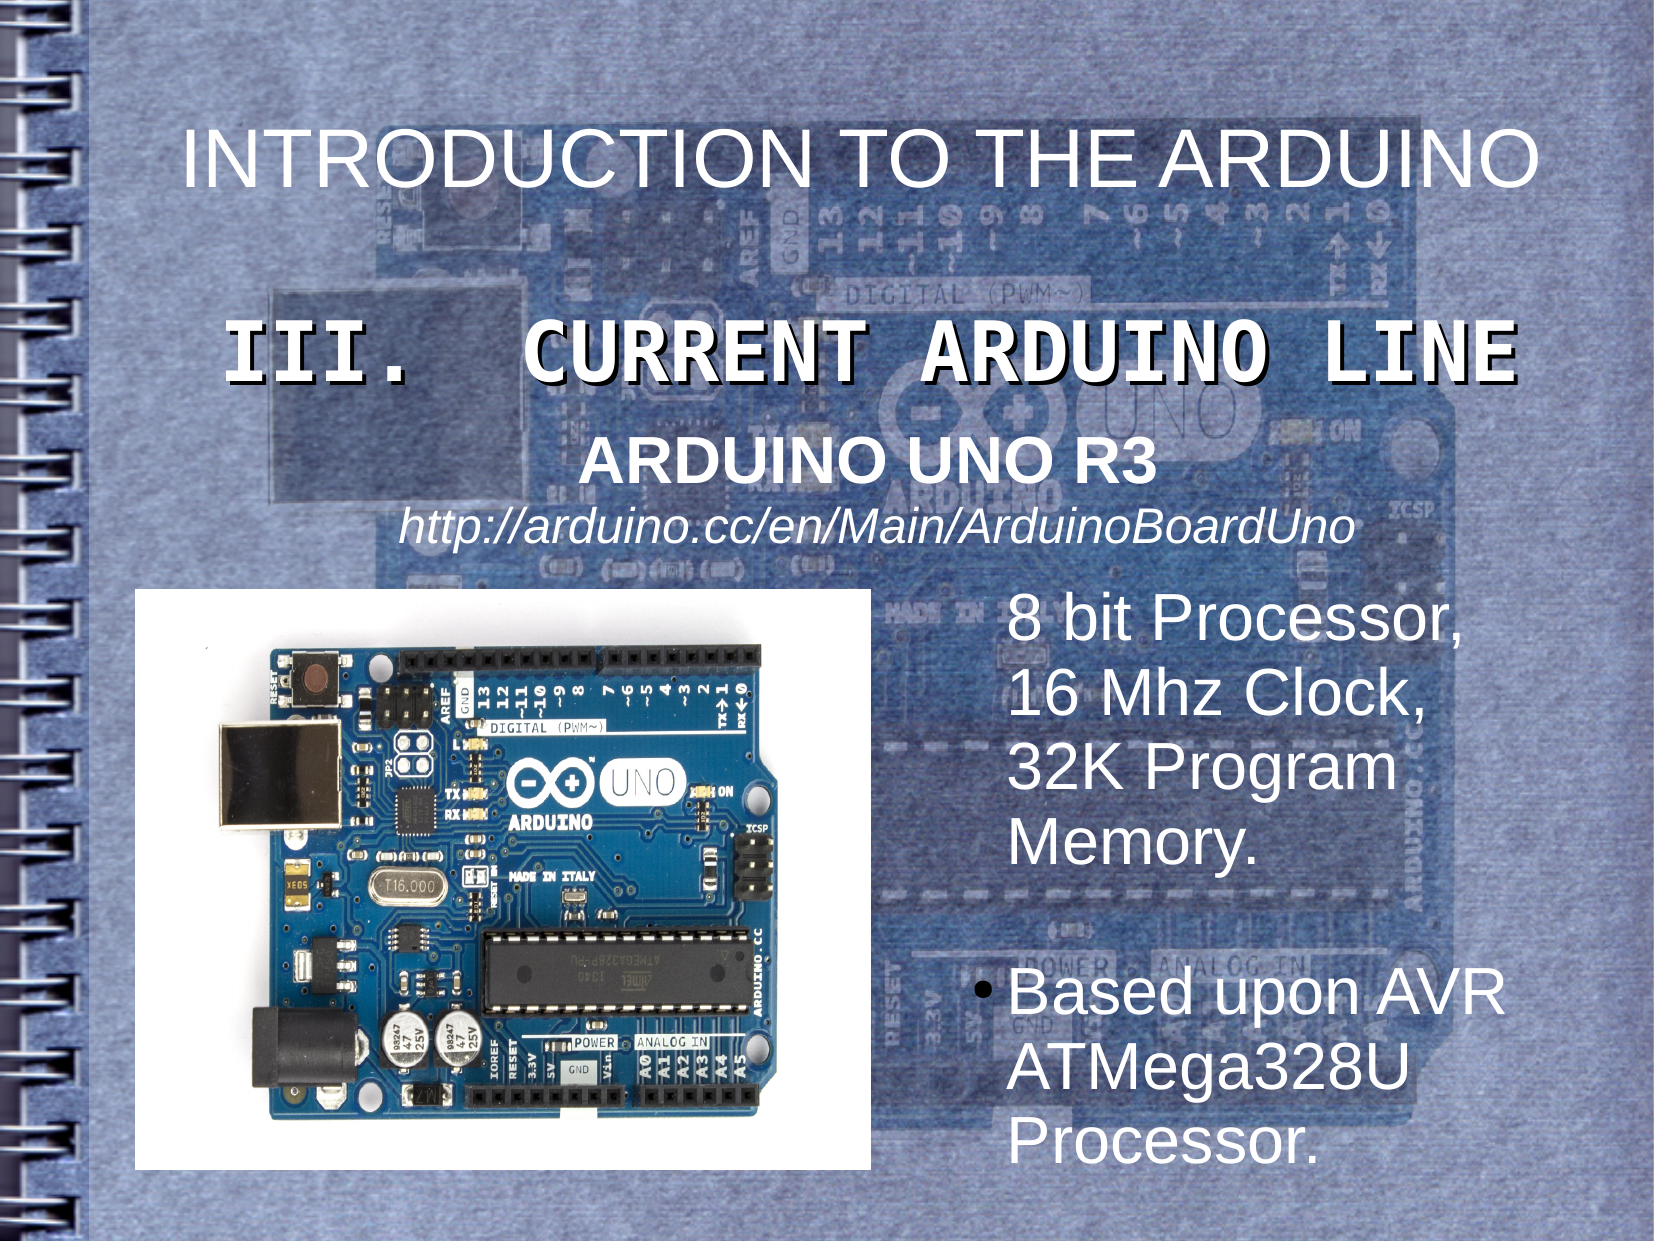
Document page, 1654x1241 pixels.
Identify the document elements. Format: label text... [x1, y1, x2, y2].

text_box INTRODUCTION TO THE ARDUINO [165, 75, 1561, 286]
picture [0, 0, 1654, 1241]
text_box 8 bit Processor, 16 Mhz Clock, 32K Program Memory. Based upon AVR ATMega328U Processor. [956, 572, 1572, 1203]
text_box III. CURRENT ARDUINO LINE [150, 296, 1591, 409]
text_box ARDUINO UNO R3 http://arduino.cc/en/Main/ArduinoBoardUno [375, 415, 1381, 561]
